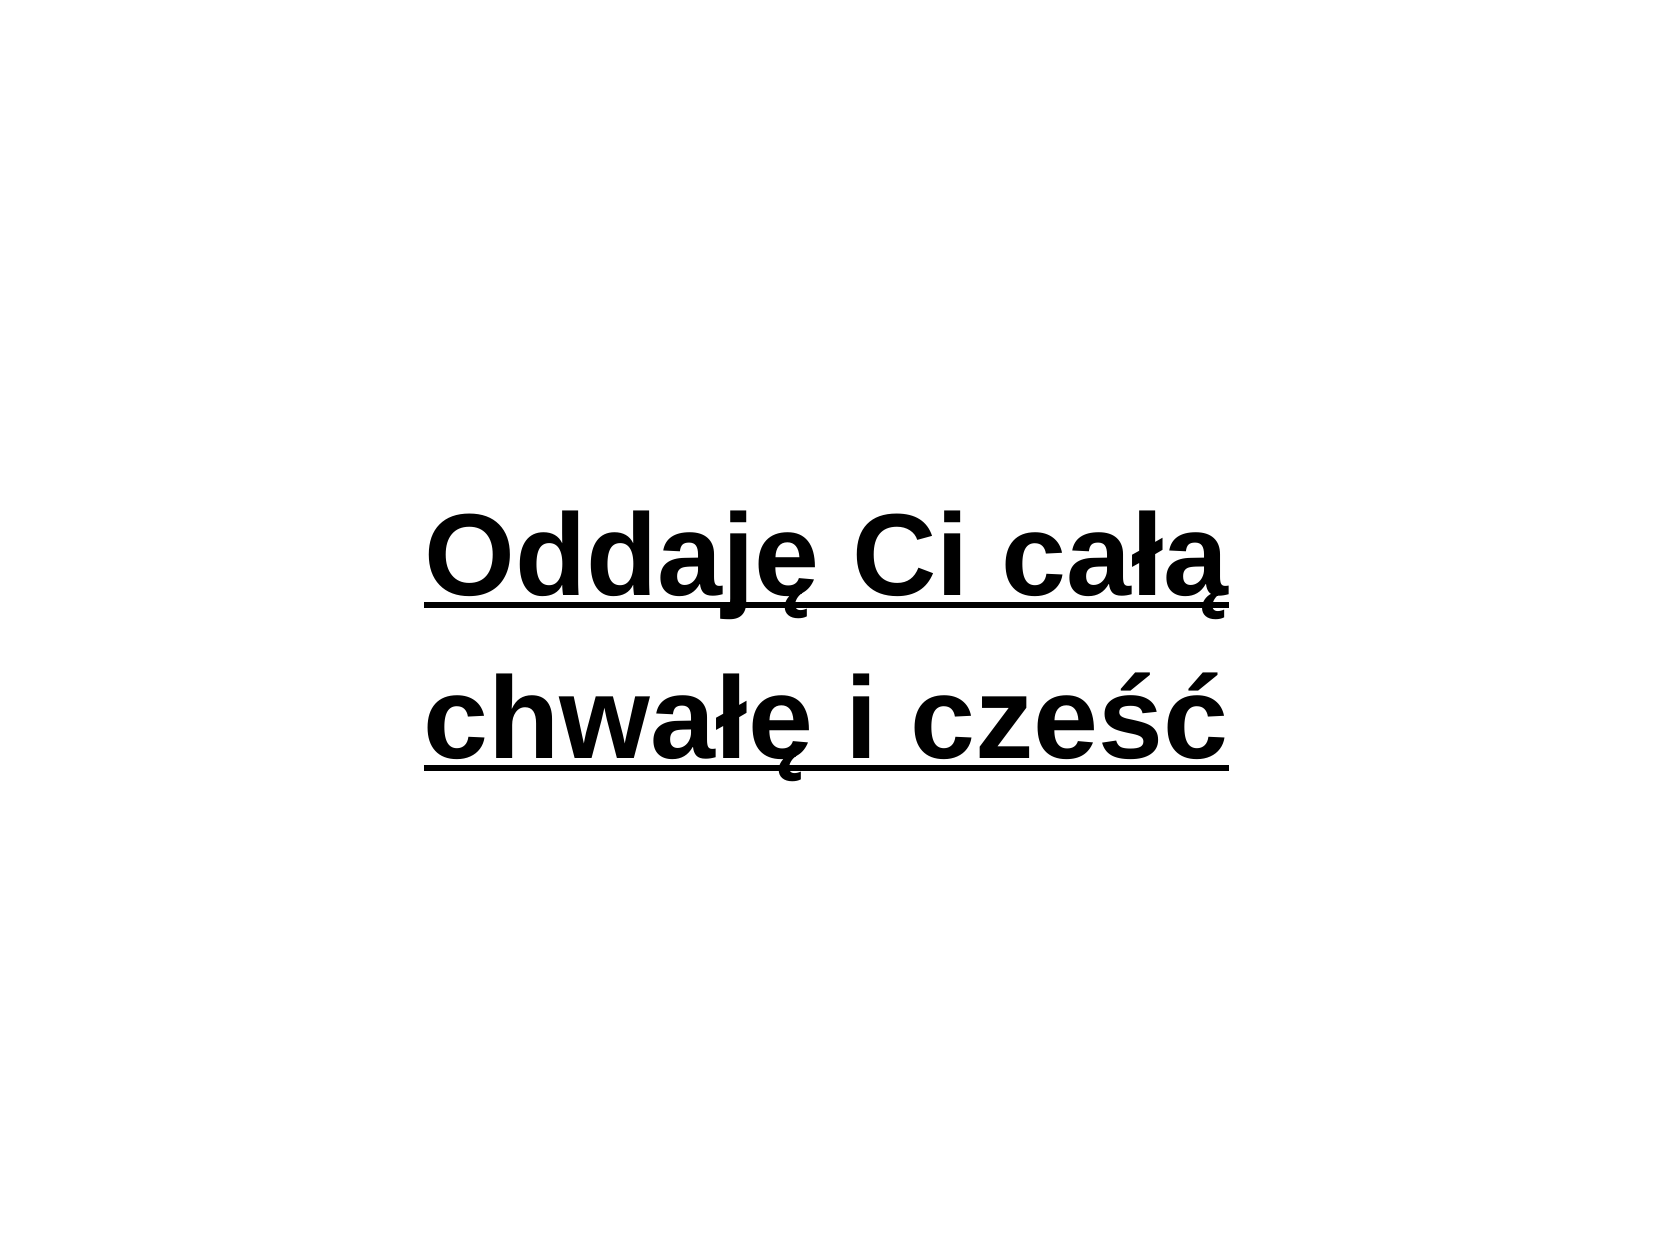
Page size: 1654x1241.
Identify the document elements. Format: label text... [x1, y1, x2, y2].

subtitle Oddaję Ci całą chwałę i cześć [0, 0, 1654, 1241]
